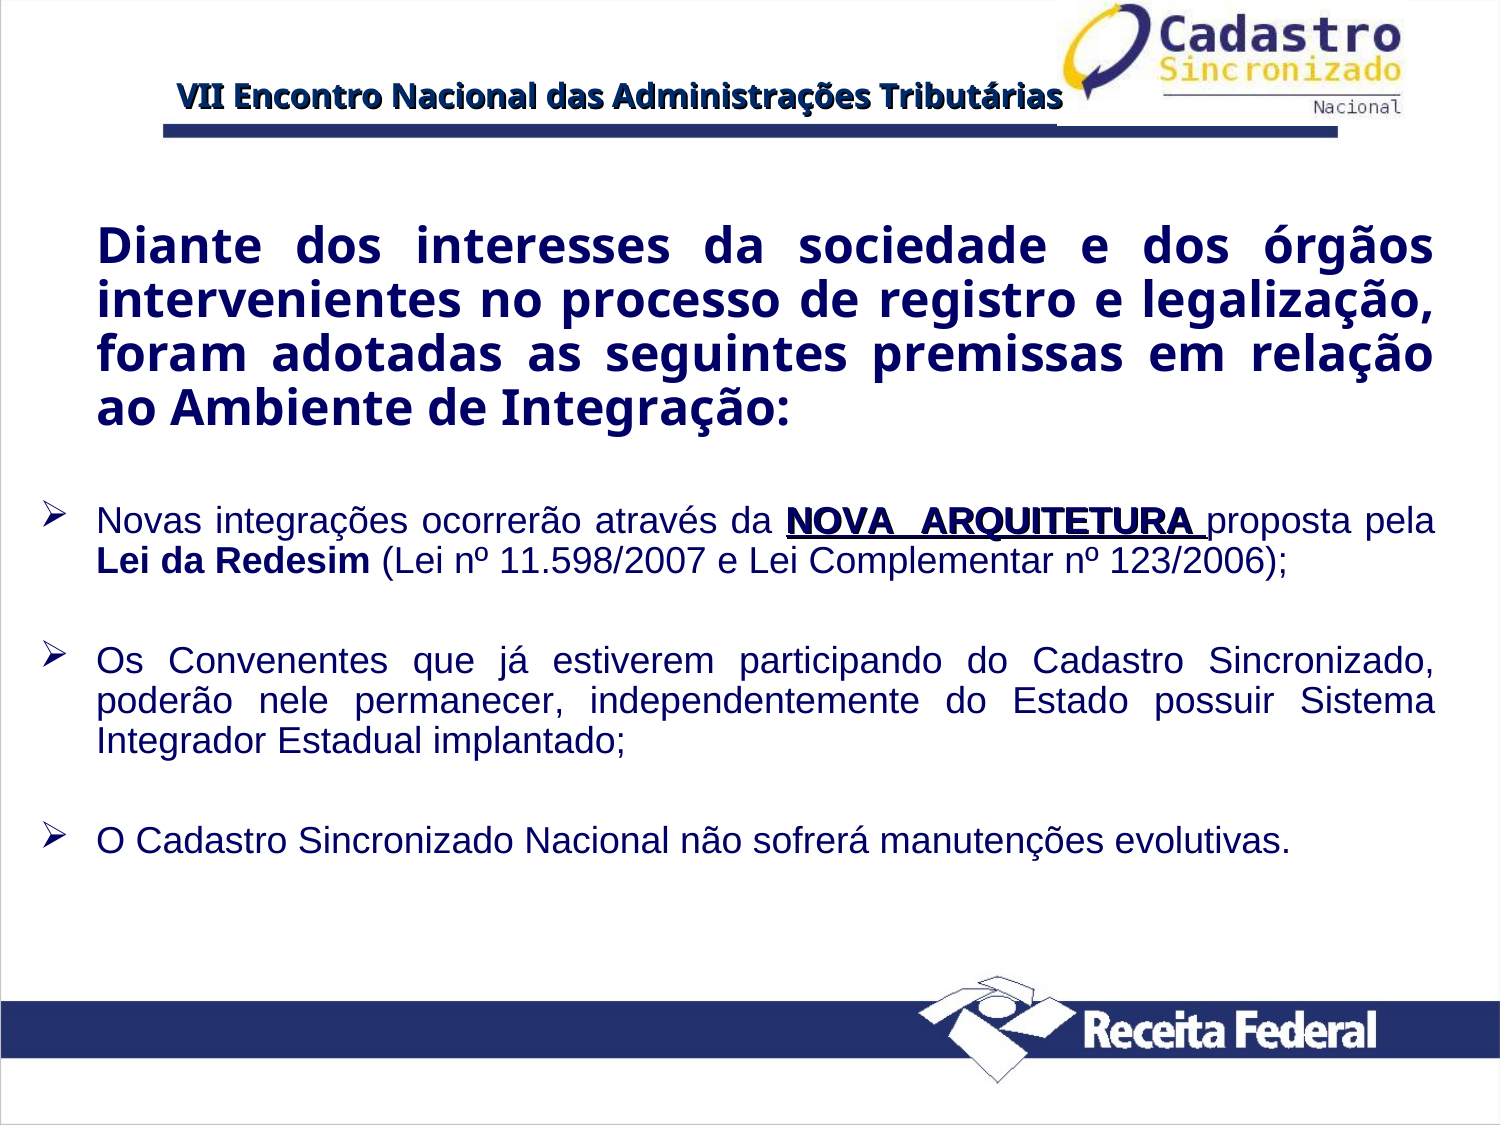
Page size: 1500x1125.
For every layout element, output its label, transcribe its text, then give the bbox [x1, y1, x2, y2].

picture [0, 0, 1500, 1125]
list Diante dos interesses da sociedade e dos órgãos intervenientes no processo de registro e legalização, foram adotadas as seguintes premissas em relação ao Ambiente de Integração: Novas integrações ocorrerão através da NOVA ARQUITETURA proposta pela Lei da Redesim (Lei nº 11.598/2007 e Lei Complementar nº 123/2006); Os Convenentes que já estiverem participando do Cadastro Sincronizado, poderão nele permanecer, independentemente do Estado possuir Sistema Integrador Estadual implantado; O Cadastro Sincronizado Nacional não sofrerá manutenções evolutivas. [24, 212, 1450, 1101]
text_box VII Encontro Nacional das Administrações Tributárias [41, 66, 1199, 122]
